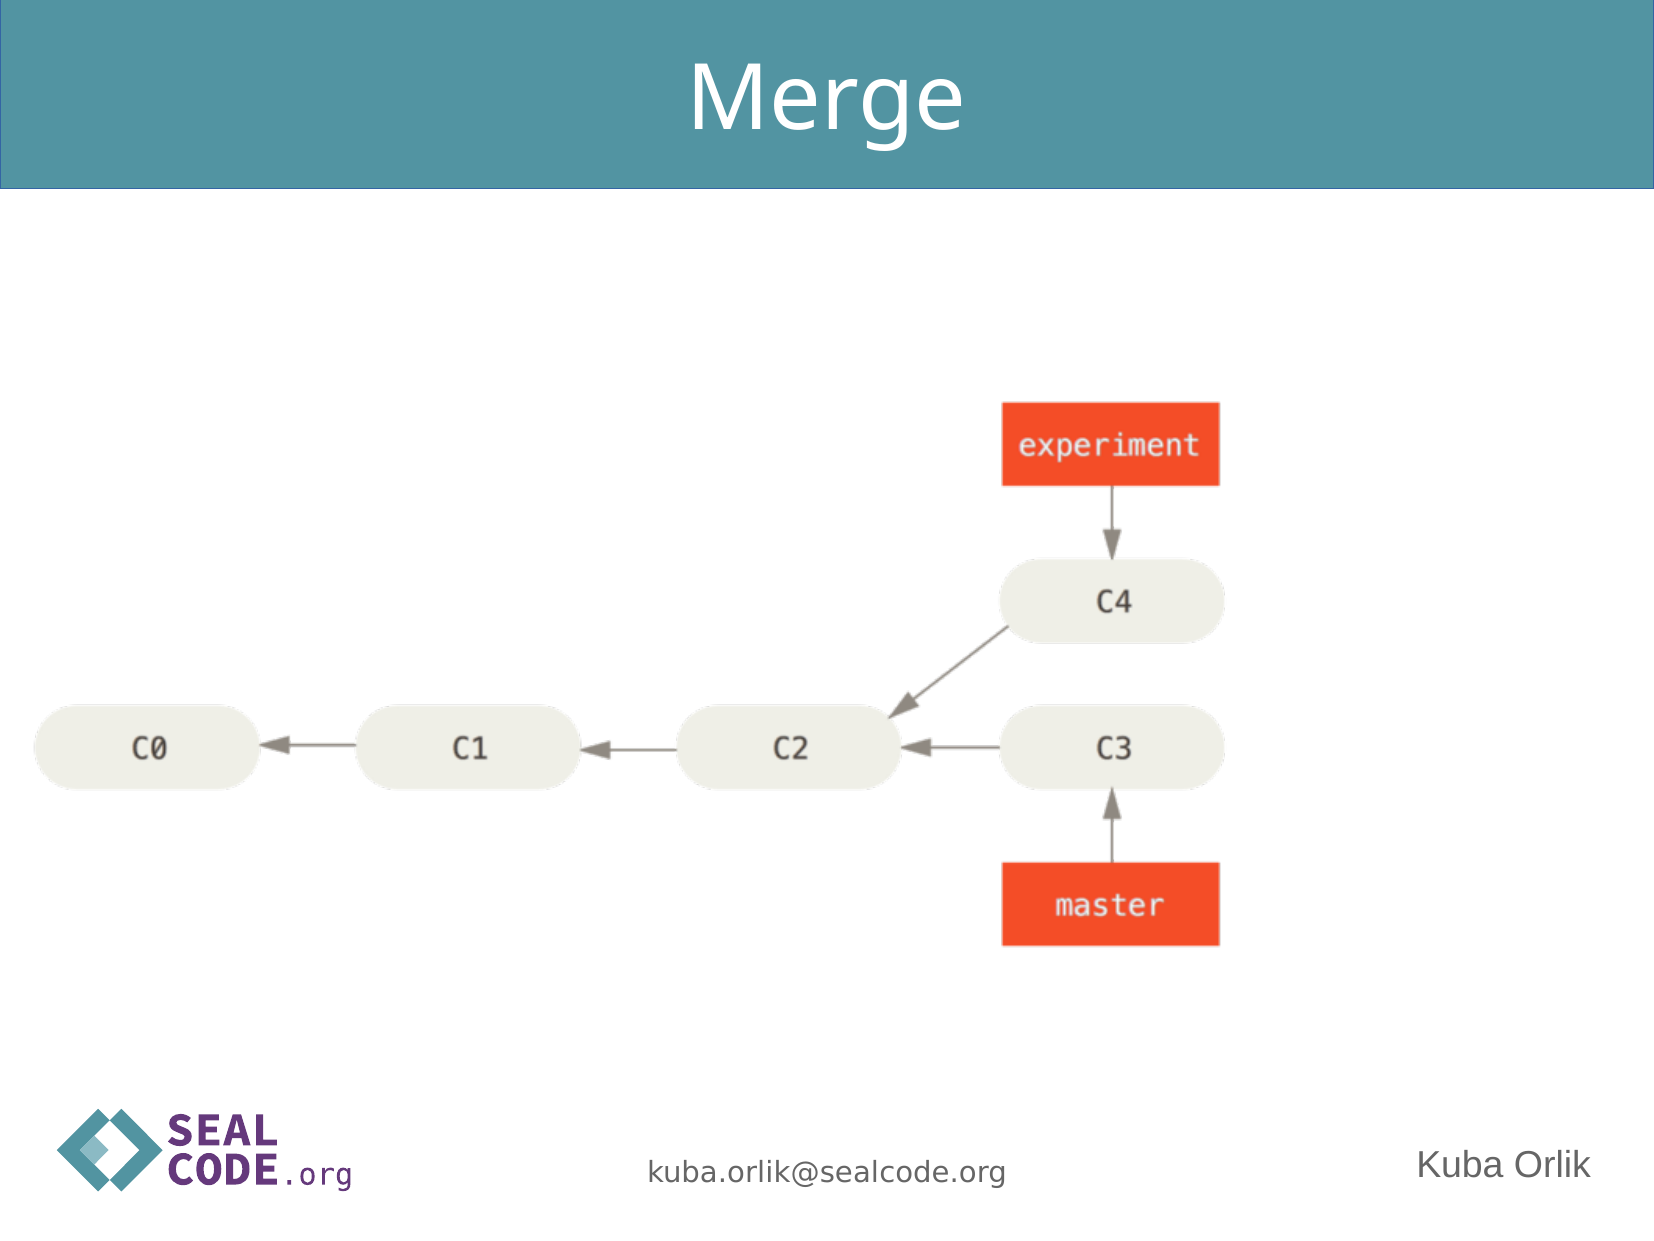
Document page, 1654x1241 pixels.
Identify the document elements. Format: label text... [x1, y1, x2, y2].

picture [0, 375, 1250, 974]
title Merge [82, 0, 1571, 190]
